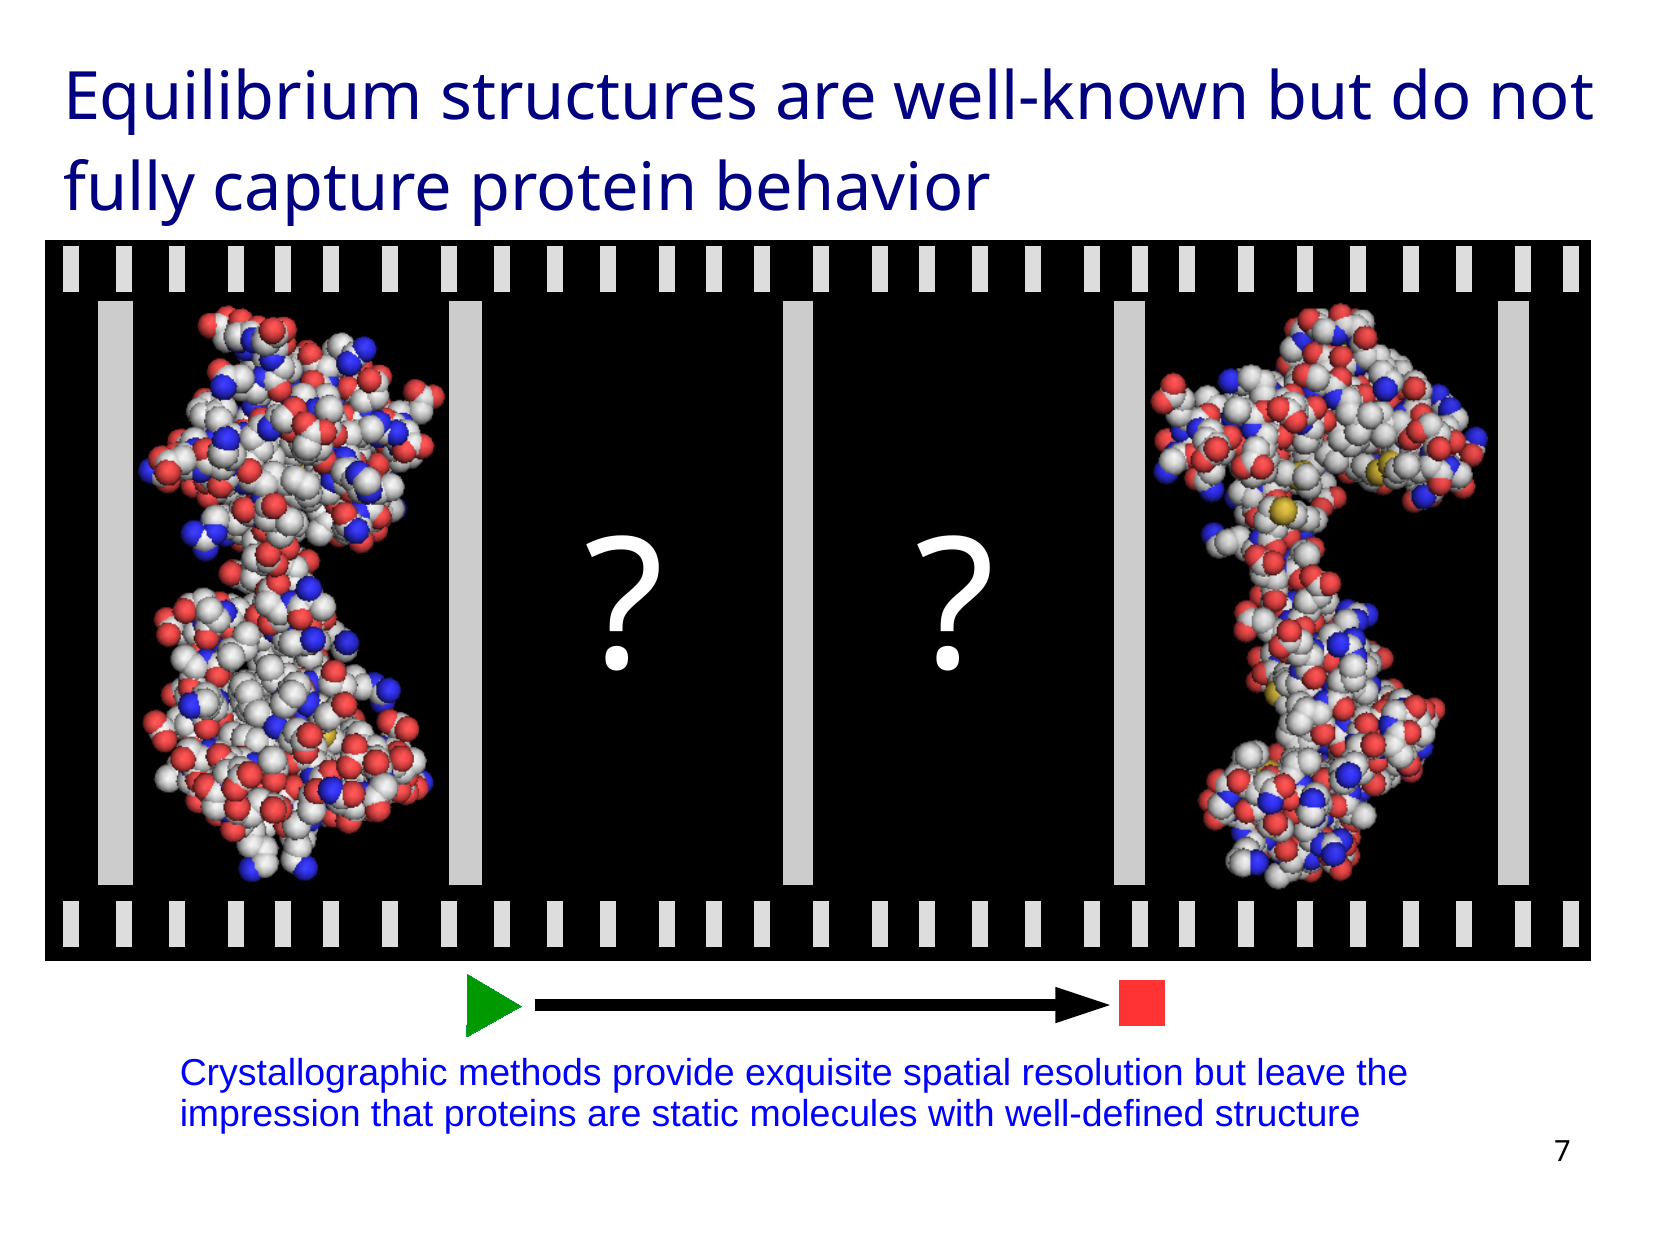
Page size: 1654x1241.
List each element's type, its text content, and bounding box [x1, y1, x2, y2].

text_box [360, 974, 1261, 1043]
text_box ? [570, 465, 703, 682]
text_box [45, 240, 1591, 961]
text_box Crystallographic methods provide exquisite spatial resolution but leave the impression that proteins are static molecules with well-defined structure [165, 1043, 1516, 1155]
picture [1145, 299, 1498, 898]
picture [133, 299, 449, 891]
text_box ? [900, 465, 1034, 682]
title Equilibrium structures are well-known but do not fully capture protein behavior [63, 35, 1639, 243]
